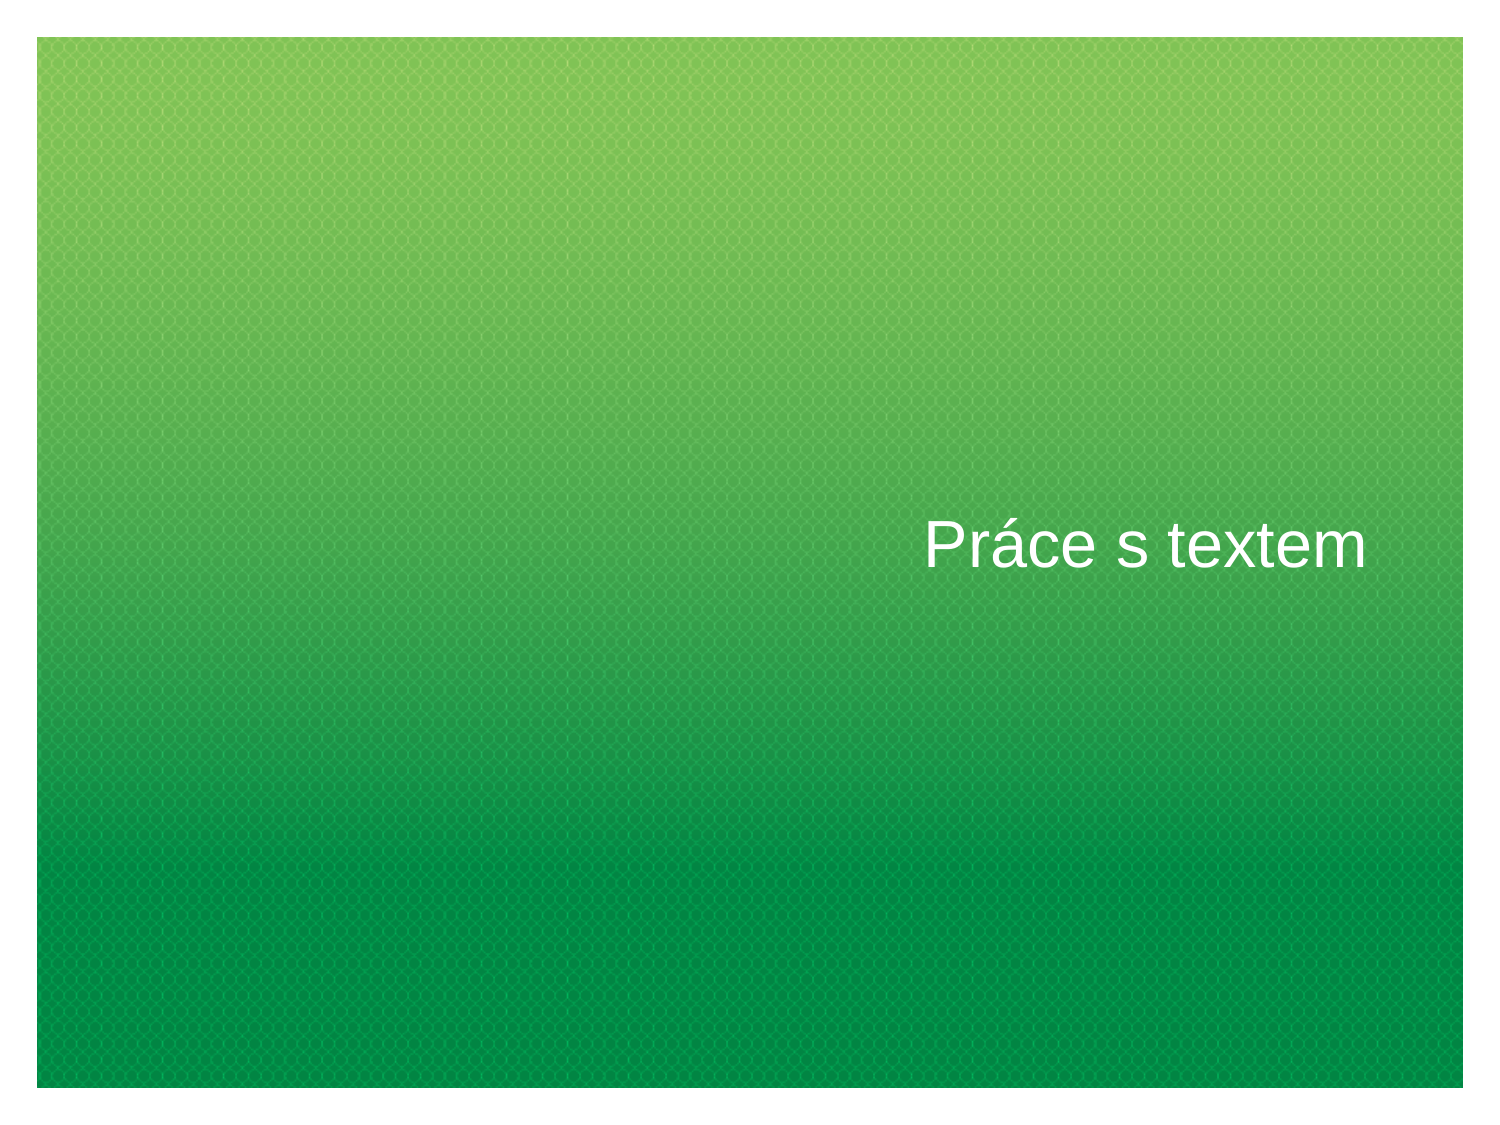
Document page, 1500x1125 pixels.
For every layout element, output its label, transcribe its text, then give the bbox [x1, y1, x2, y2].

picture [37, 37, 1463, 1088]
title Práce s textem [135, 450, 1369, 638]
